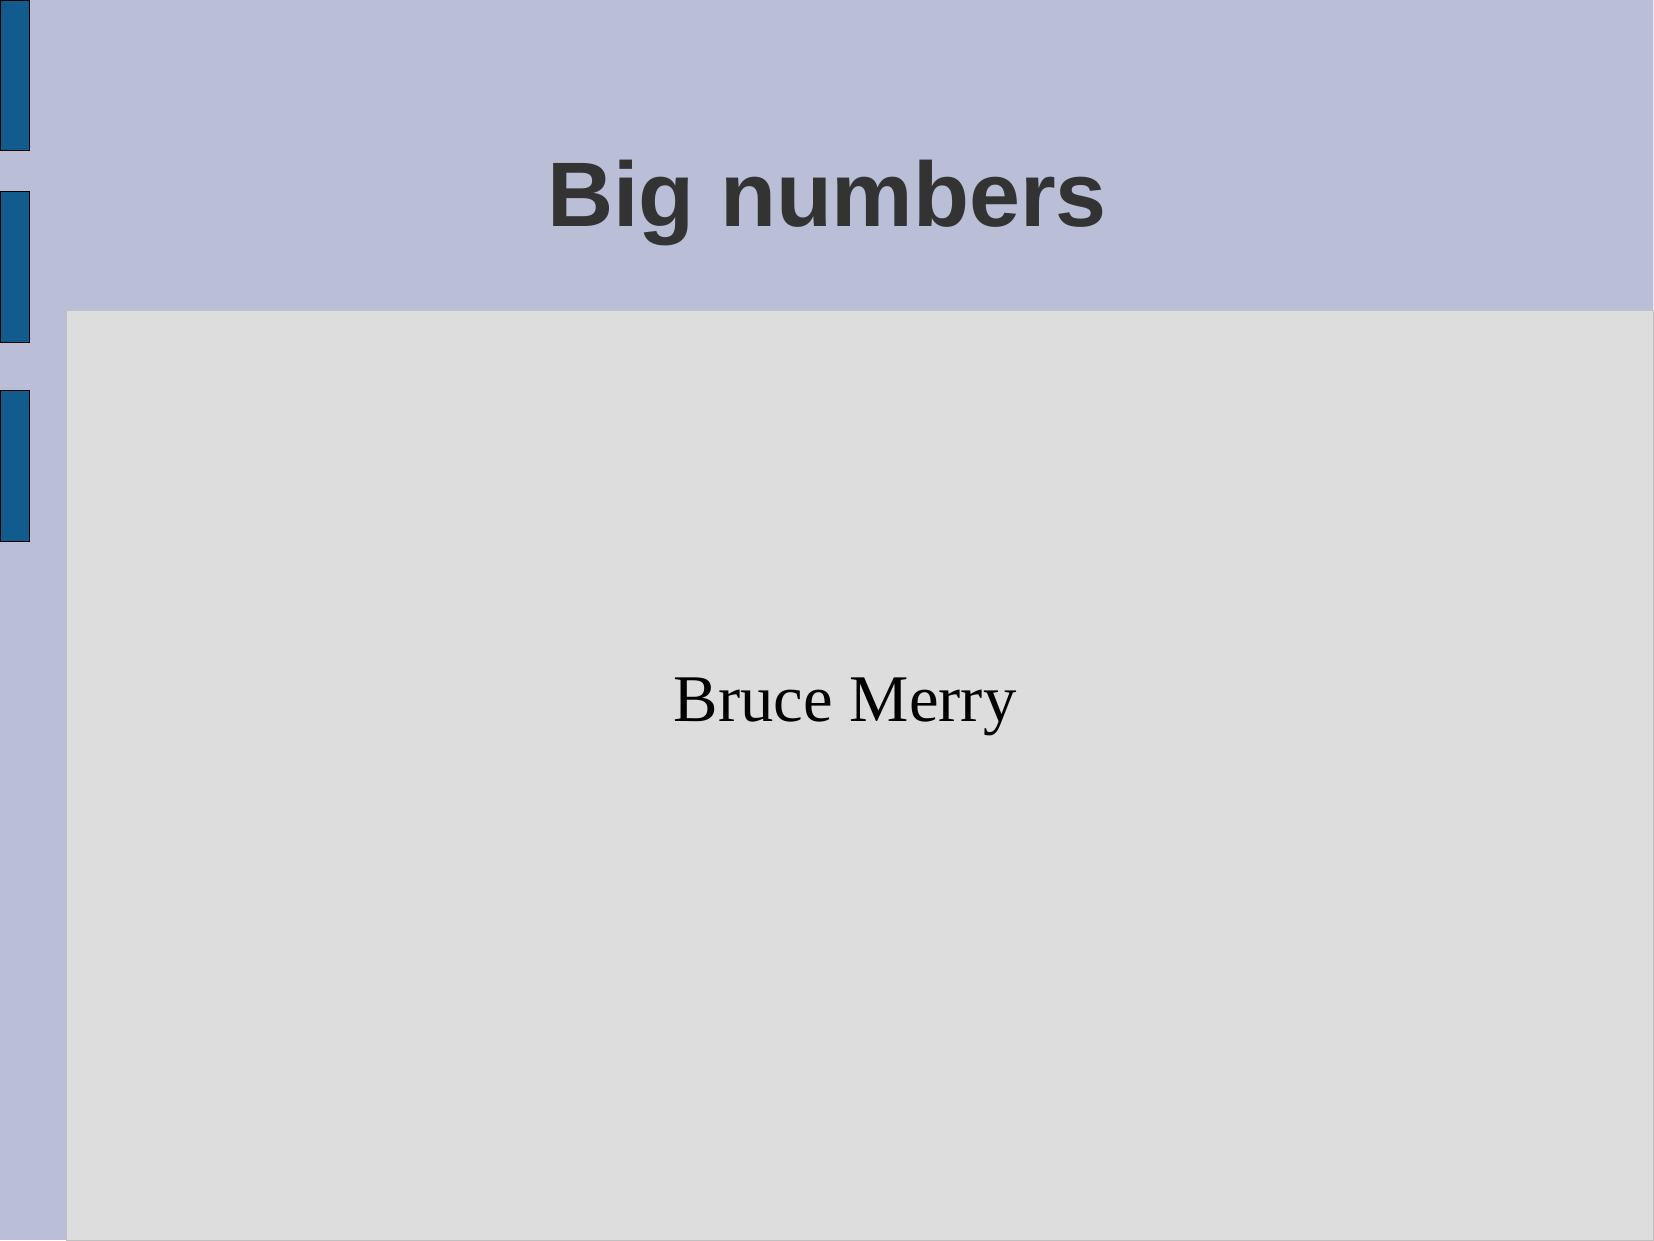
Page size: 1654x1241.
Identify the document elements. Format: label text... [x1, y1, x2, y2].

title Big numbers [121, 91, 1534, 299]
subtitle Bruce Merry [121, 344, 1534, 1127]
